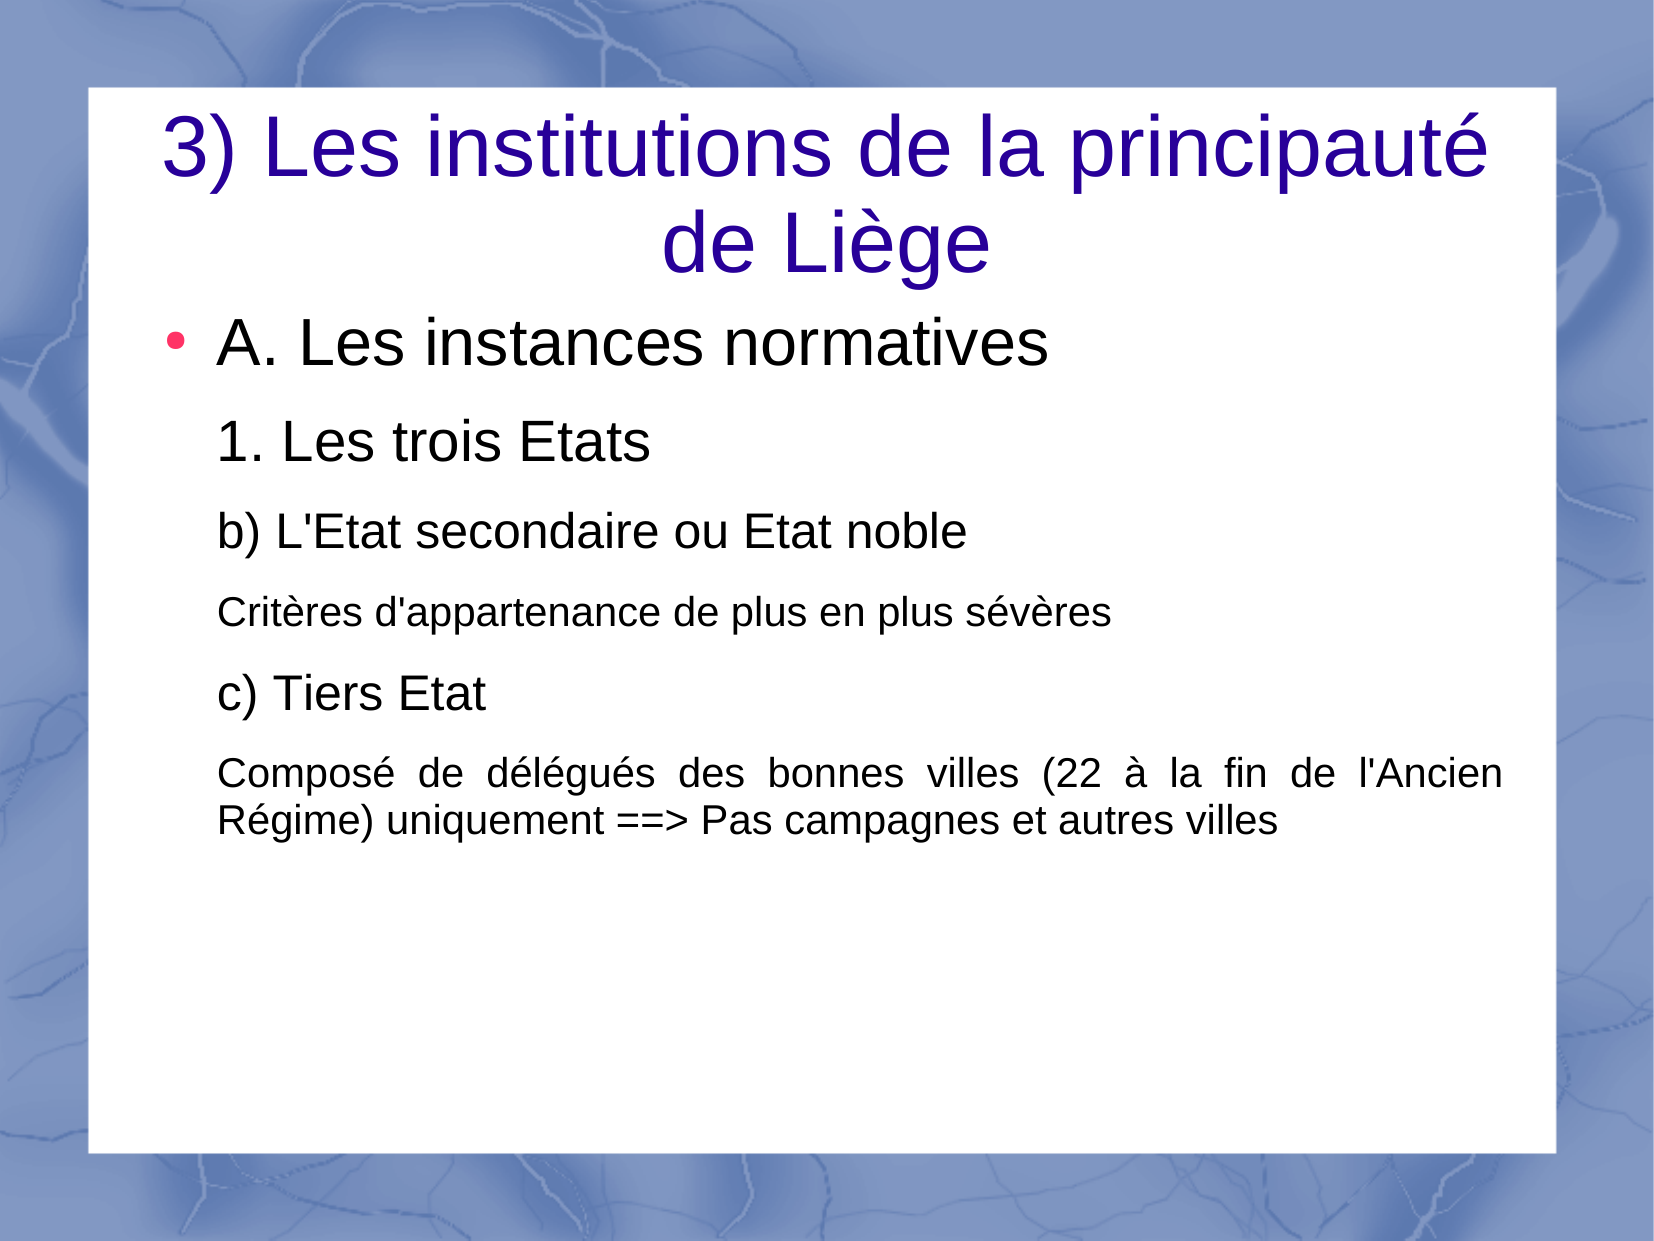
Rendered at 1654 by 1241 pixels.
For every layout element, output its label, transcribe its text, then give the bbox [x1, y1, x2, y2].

title 3) Les institutions de la principauté de Liège [118, 90, 1536, 298]
picture [0, 0, 1654, 1241]
list A. Les instances normatives 1. Les trois Etats b) L'Etat secondaire ou Etat noble Critères d'appartenance de plus en plus sévères c) Tiers Etat Composé de délégués des bonnes villes (22 à la fin de l'Ancien Régime) uniquement ==> Pas campagnes et autres villes [146, 304, 1505, 1025]
